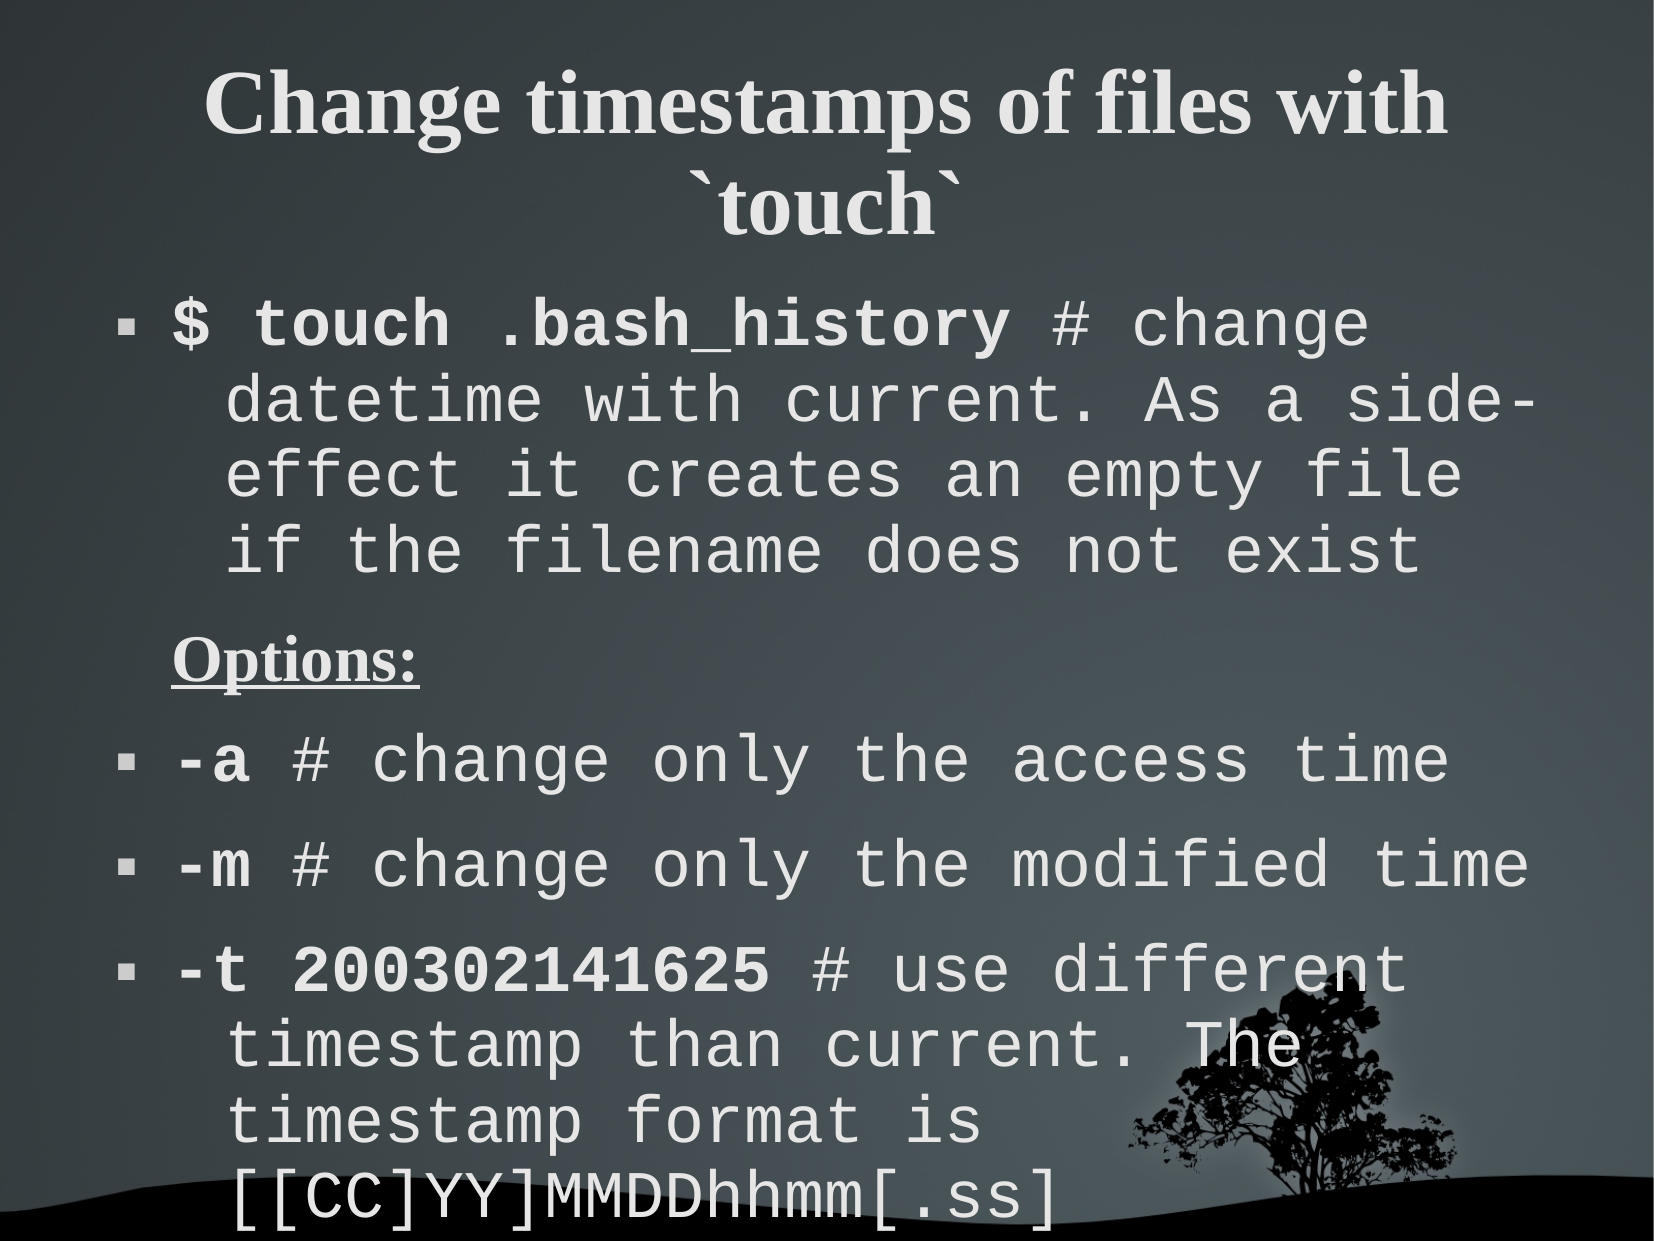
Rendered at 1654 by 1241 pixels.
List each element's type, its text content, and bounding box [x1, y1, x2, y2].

list $ touch .bash_history # change datetime with current. As a side-effect it creates an empty file if the filename does not exist Options: -a # change only the access time -m # change only the modified time -t 200302141625 # use different timestamp than current. The timestamp format is [[CC]YY]MMDDhhmm[.ss] [82, 290, 1571, 1118]
title Change timestamps of files with `touch` [82, 33, 1571, 273]
picture [0, 0, 1654, 1241]
